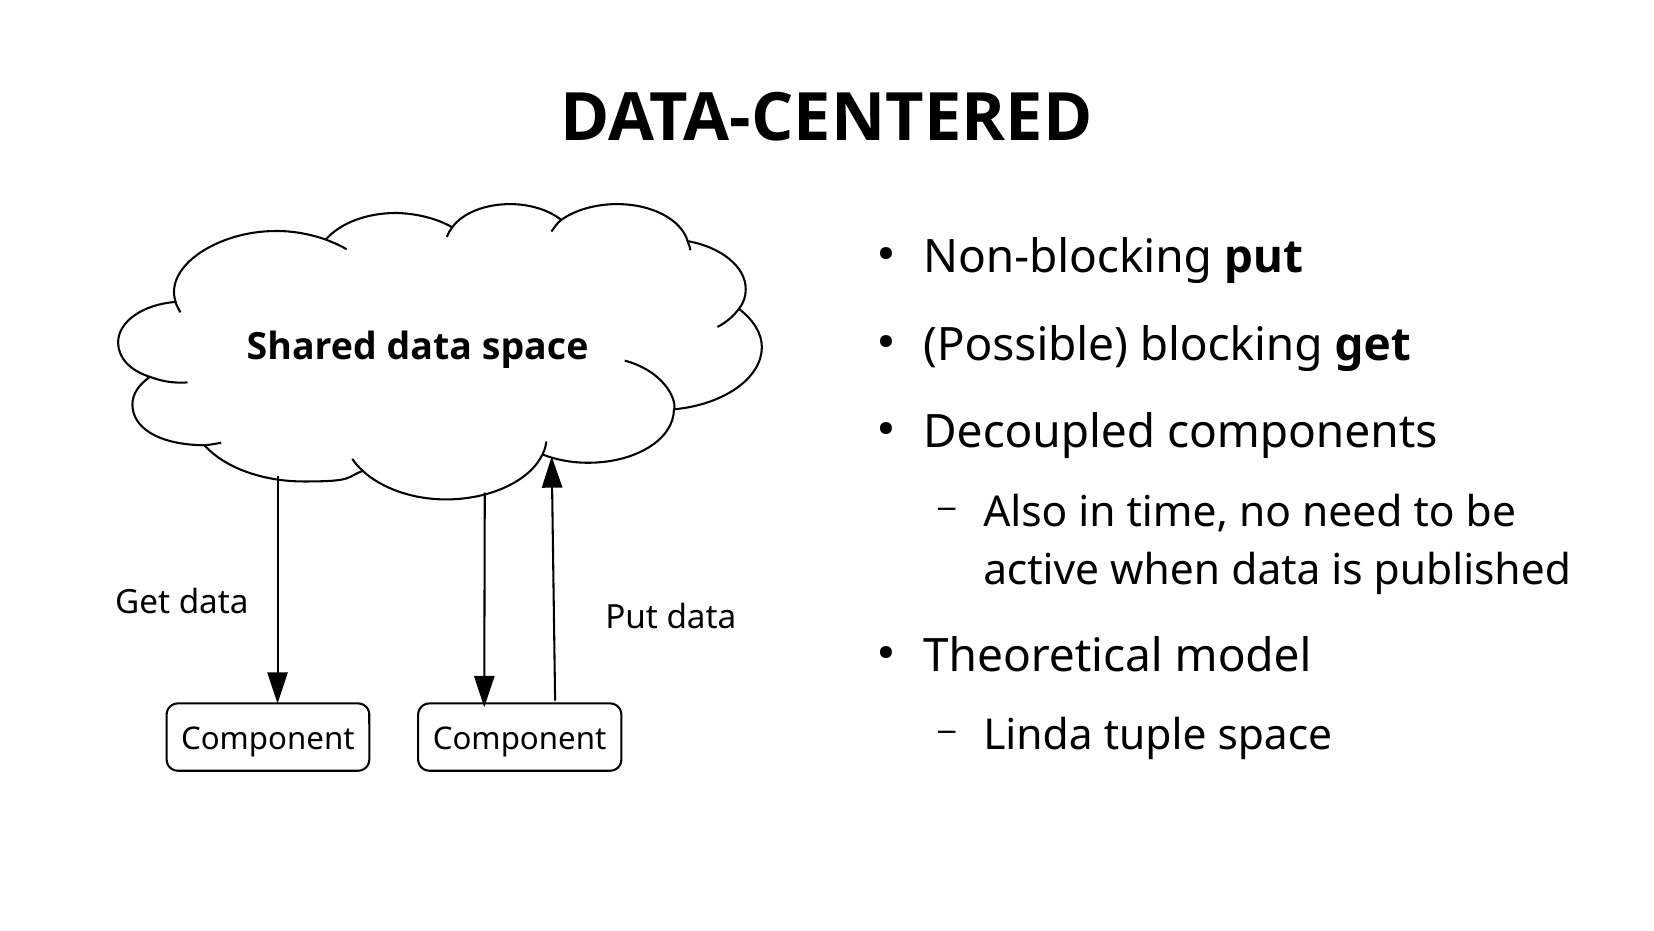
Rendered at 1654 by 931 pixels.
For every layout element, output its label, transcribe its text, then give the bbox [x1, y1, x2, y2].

text_box Get data [279, 570, 290, 626]
text_box Component [166, 703, 370, 771]
text_box Shared data space [118, 204, 762, 500]
title DATA-CENTERED [82, 36, 1571, 193]
text_box Component [418, 703, 622, 771]
text_box Get data [100, 570, 277, 626]
text_box Put data [590, 585, 782, 642]
list Non-blocking put (Possible) blocking get Decoupled components Also in time, no need to be active when data is published Theoretical model Linda tuple space [862, 223, 1590, 763]
